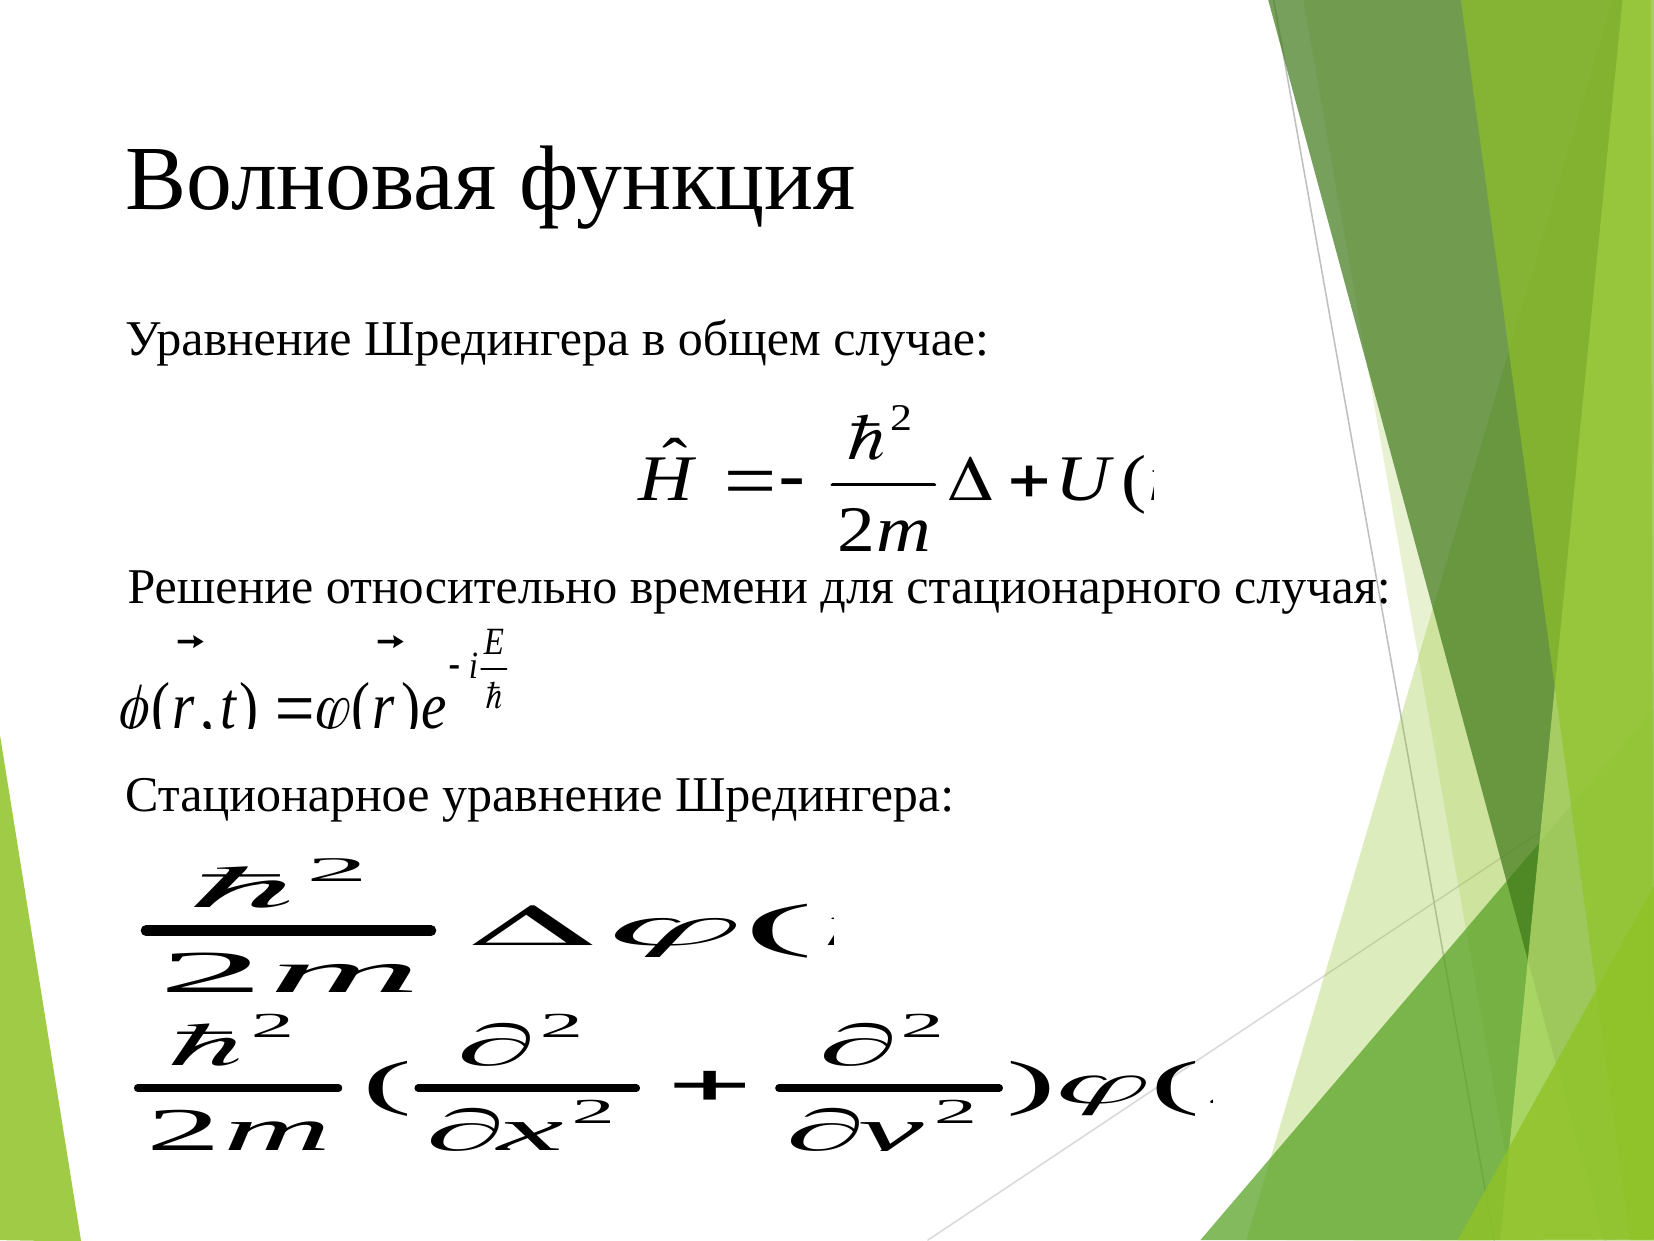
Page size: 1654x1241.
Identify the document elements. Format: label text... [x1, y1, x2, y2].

picture [112, 612, 508, 729]
picture [110, 841, 834, 993]
list Уравнение Шредингера в общем случае: [110, 298, 1259, 383]
title Волновая функция [110, 110, 1259, 298]
text_box Решение относительно времени для стационарного случая: [112, 551, 1454, 624]
picture [624, 386, 1154, 552]
picture [112, 996, 1213, 1151]
text_box Стационарное уравнение Шредингера: [110, 758, 1137, 831]
